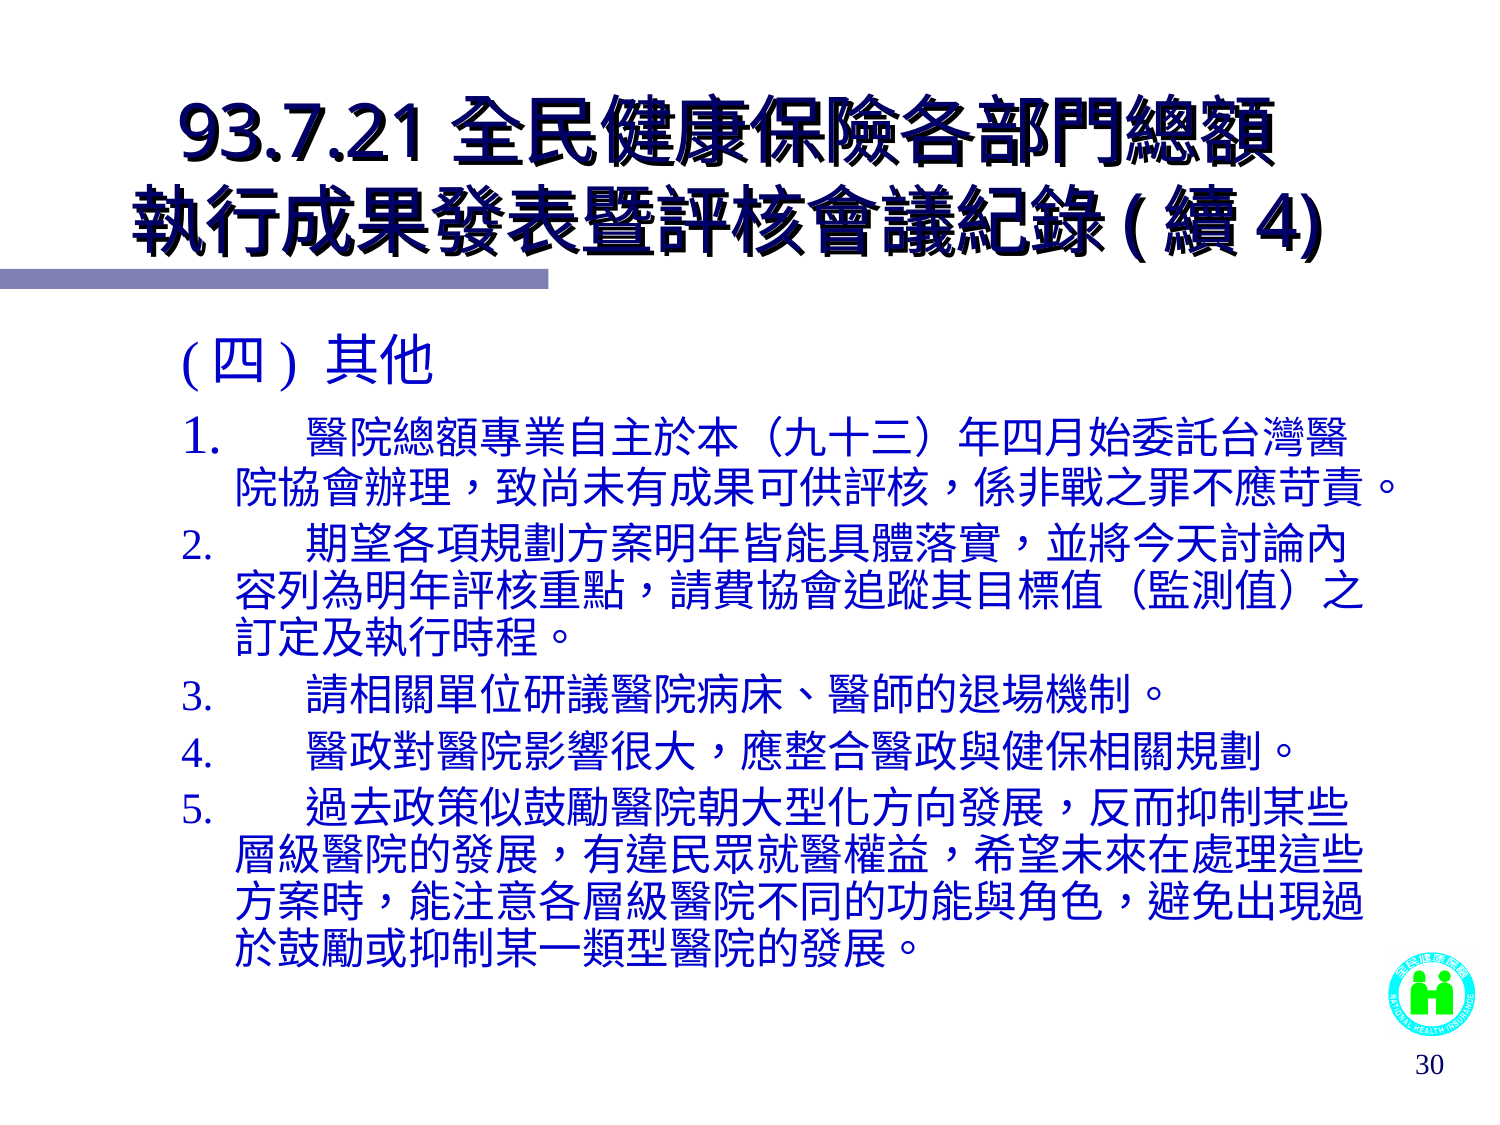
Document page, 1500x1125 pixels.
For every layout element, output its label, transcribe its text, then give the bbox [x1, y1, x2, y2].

text_box [1400, 1037, 1476, 1125]
title 93.7.21全民健康保險各部門總額 執行成果發表暨評核會議紀錄(續4) [87, 75, 1363, 263]
list (四) 其他 1. 醫院總額專業自主於本（九十三）年四月始委託台灣醫院協會辦理，致尚未有成果可供評核，係非戰之罪不應苛責。 2. 期望各項規劃方案明年皆能具體落實，並將今天討論內容列為明年評核重點，請費協會追蹤其目標值（監測值）之訂定及執行時程。 3. 請相關單位研議醫院病床、醫師的退場機制。 4. 醫政對醫院影響很大，應整合醫政與健保相關規劃。 5. 過去政策似鼓勵醫院朝大型化方向發展，反而抑制某些層級醫院的發展，有違民眾就醫權益，希望未來在處理這些方案時，能注意各層級醫院不同的功能與角色，避免出現過於鼓勵或抑制某一類型醫院的發展。 [112, 324, 1388, 1000]
